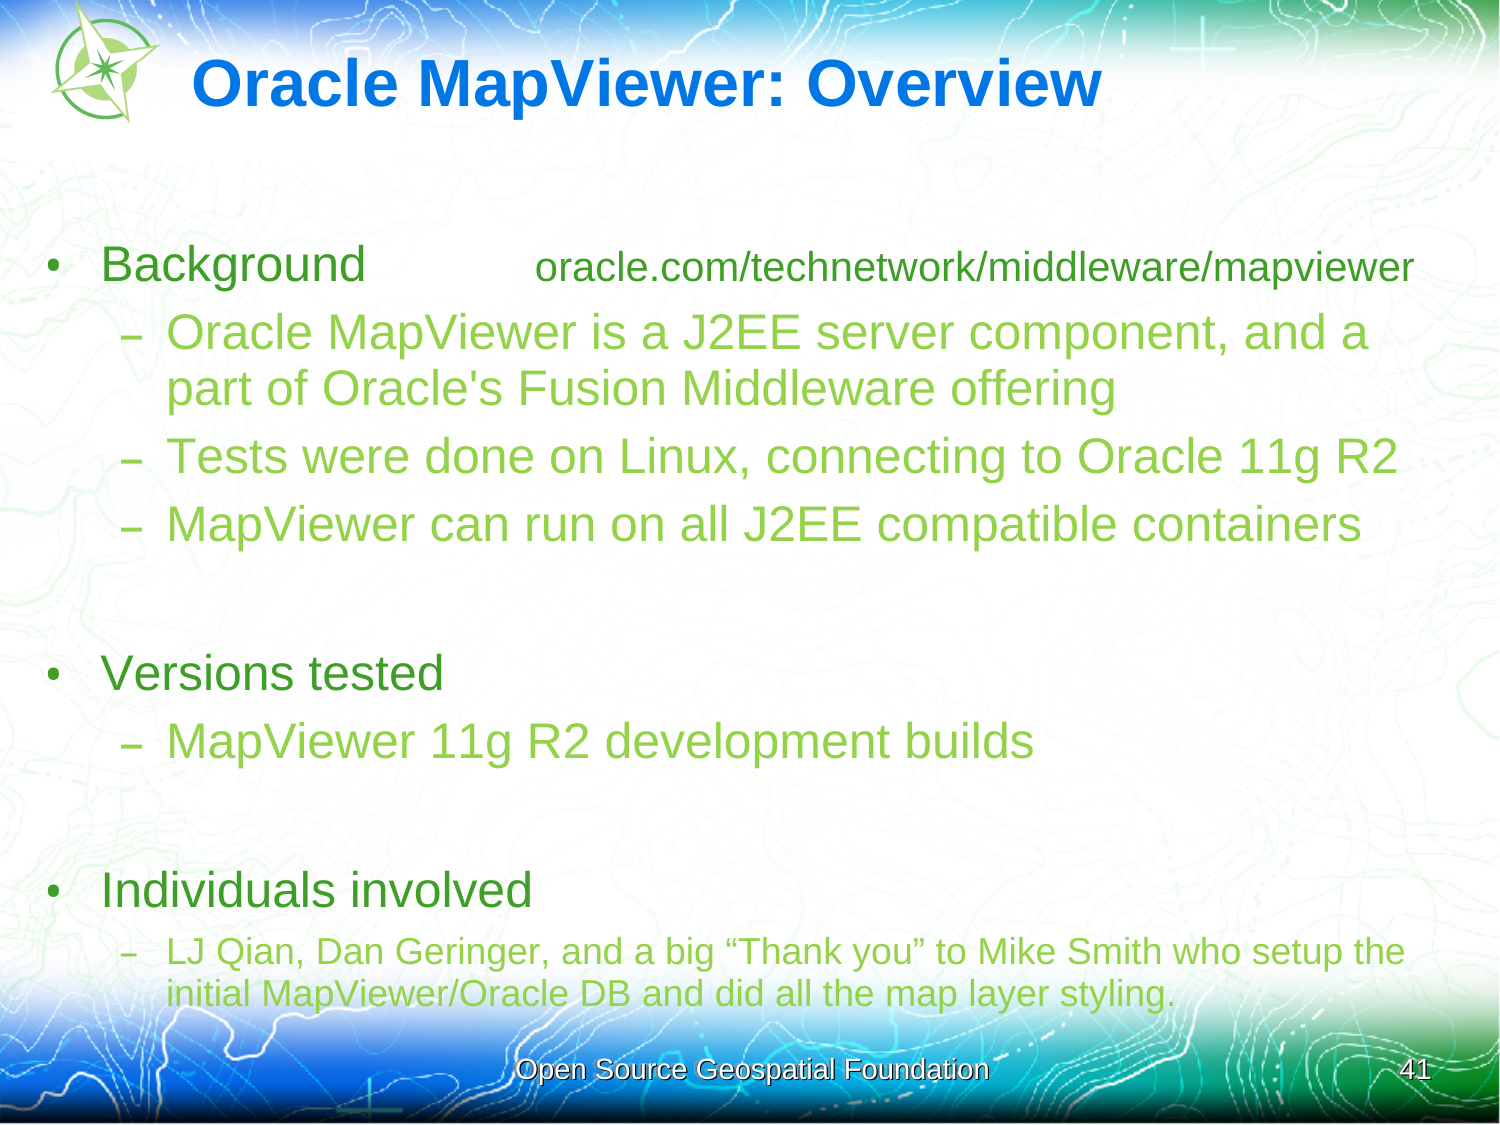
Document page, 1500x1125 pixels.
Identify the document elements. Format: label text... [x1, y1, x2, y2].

title Oracle MapViewer: Overview [177, 33, 1477, 134]
list Background oracle.com/technetwork/middleware/mapviewer Oracle MapViewer is a J2EE server component, and a part of Oracle's Fusion Middleware offering Tests were done on Linux, connecting to Oracle 11g R2 MapViewer can run on all J2EE compatible containers Versions tested MapViewer 11g R2 development builds Individuals involved LJ Qian, Dan Geringer, and a big “Thank you” to Mike Smith who setup the initial MapViewer/Oracle DB and did all the map layer styling. [29, 147, 1477, 1034]
picture [0, 0, 1500, 1125]
